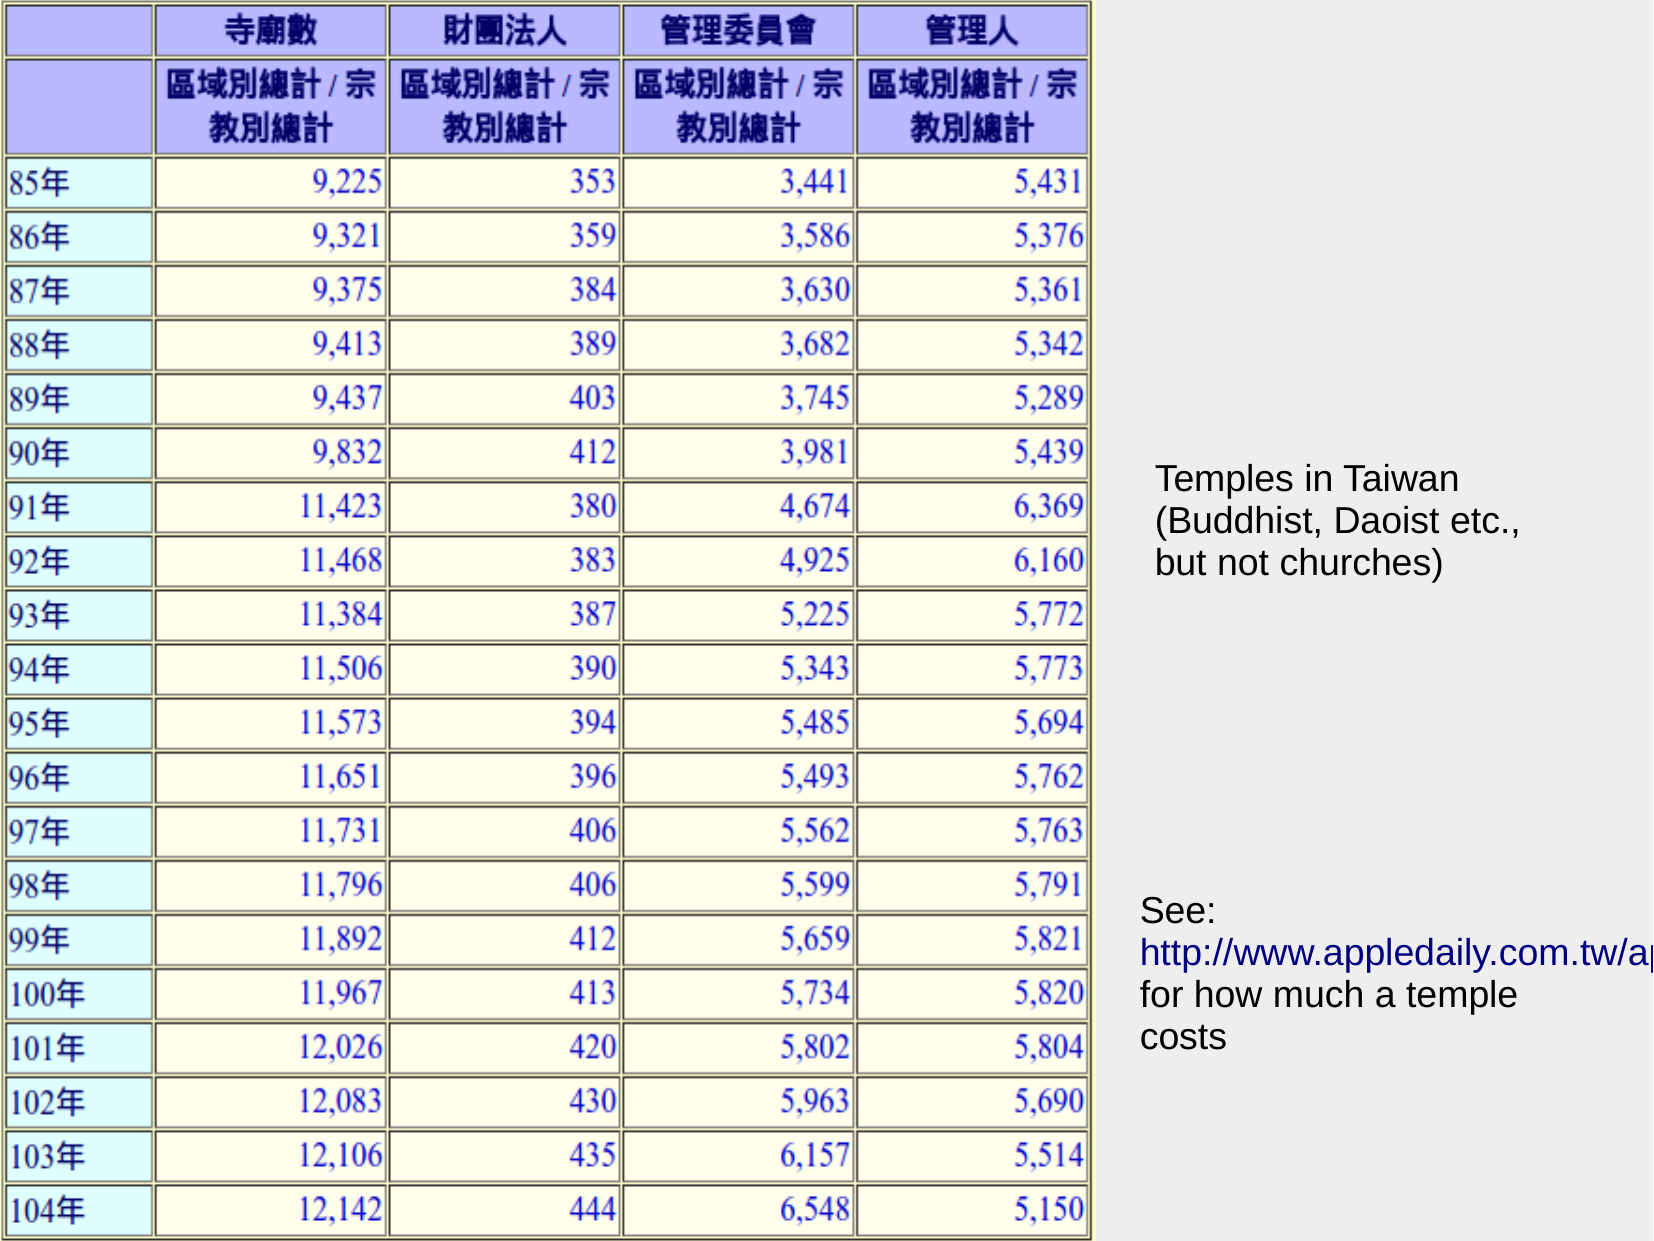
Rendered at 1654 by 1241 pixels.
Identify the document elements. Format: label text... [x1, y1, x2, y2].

text_box Temples in Taiwan (Buddhist, Daoist etc., but not churches) [1140, 450, 1546, 591]
picture [0, 0, 1096, 1241]
text_box See: http://www.appledaily.com.tw/appledaily/article/property/20140602/35866726 for how much a temple costs [1125, 882, 1653, 1066]
